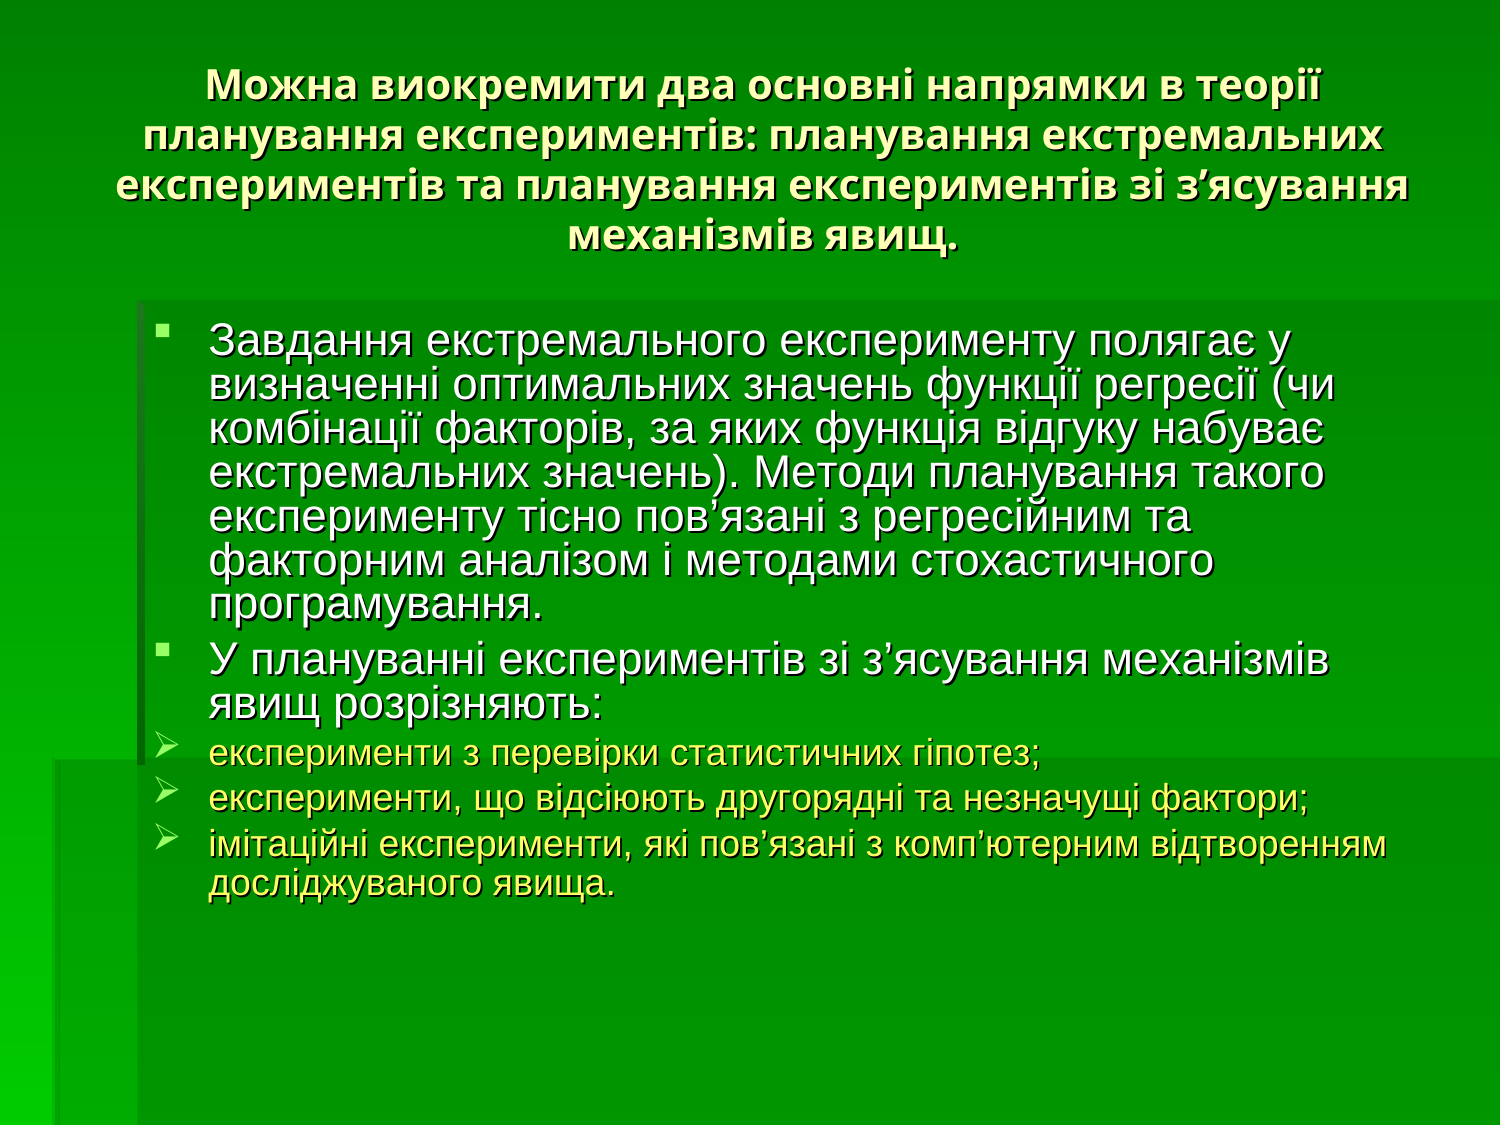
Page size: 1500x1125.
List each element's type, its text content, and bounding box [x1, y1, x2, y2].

title Можна виокремити два основні напрямки в теорії планування експериментів: планування екстремальних експериментів та планування експериментів зі з’ясування механізмів явищ. [75, 40, 1451, 276]
list Завдання екстремального експерименту полягає у визначенні оптимальних значень функції регресії (чи комбінації факторів, за яких функція відгуку набуває екстремальних значень). Методи планування такого експерименту тісно пов’язані з регресійним та факторним аналізом і методами стохастичного програмування. У плануванні експериментів зі з’ясування механізмів явищ розрізняють: експерименти з перевірки статистичних гіпотез; експерименти, що відсіюють другорядні та незначущі фактори; імітаційні експерименти, які пов’язані з комп’ютерним відтворенням досліджуваного явища. [137, 312, 1451, 1000]
